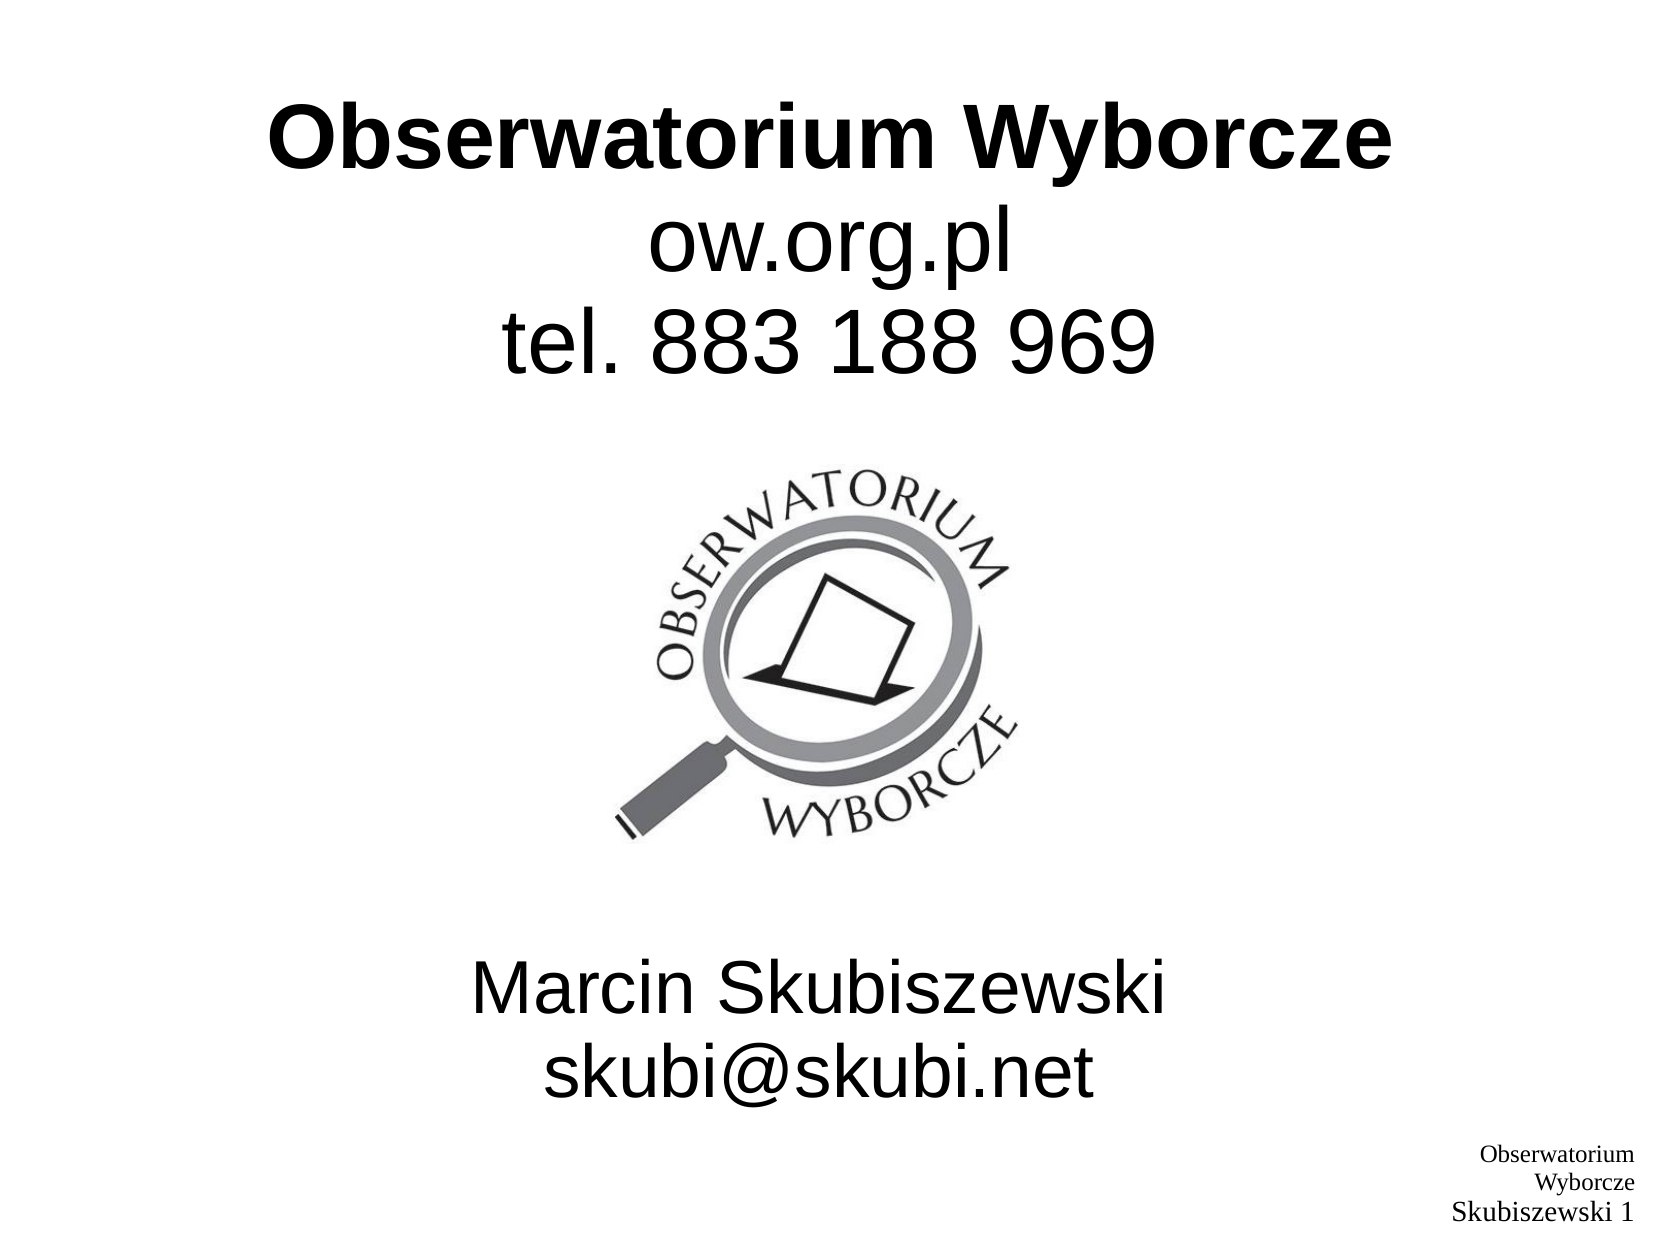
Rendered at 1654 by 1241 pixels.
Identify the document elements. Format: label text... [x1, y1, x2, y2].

title Marcin Skubiszewski skubi@skubi.net [75, 945, 1564, 1114]
picture [480, 464, 1156, 845]
title Obserwatorium Wyborcze ow.org.pl tel. 883 188 969 [86, 84, 1576, 601]
